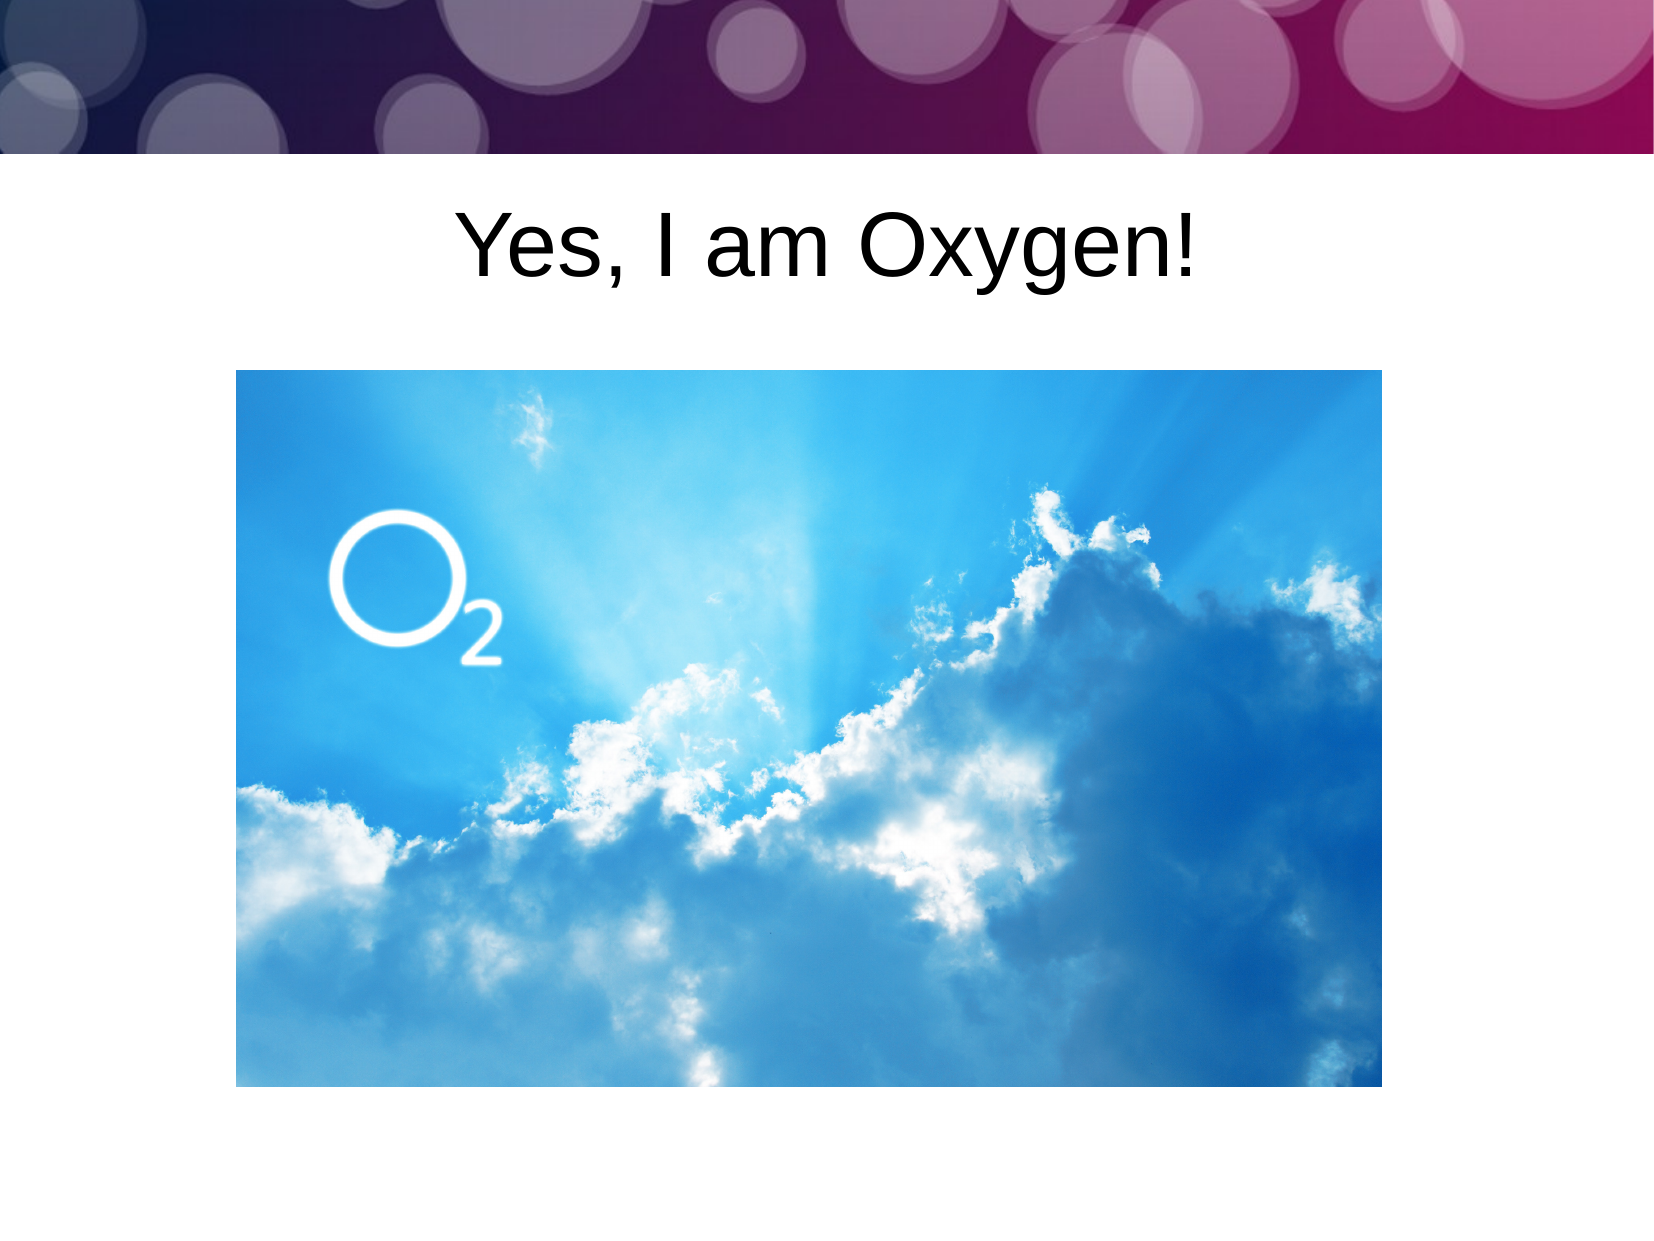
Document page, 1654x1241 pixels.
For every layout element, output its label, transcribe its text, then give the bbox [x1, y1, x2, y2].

picture [236, 370, 1382, 1087]
title Yes, I am Oxygen! [82, 159, 1571, 331]
picture [0, 0, 1654, 154]
